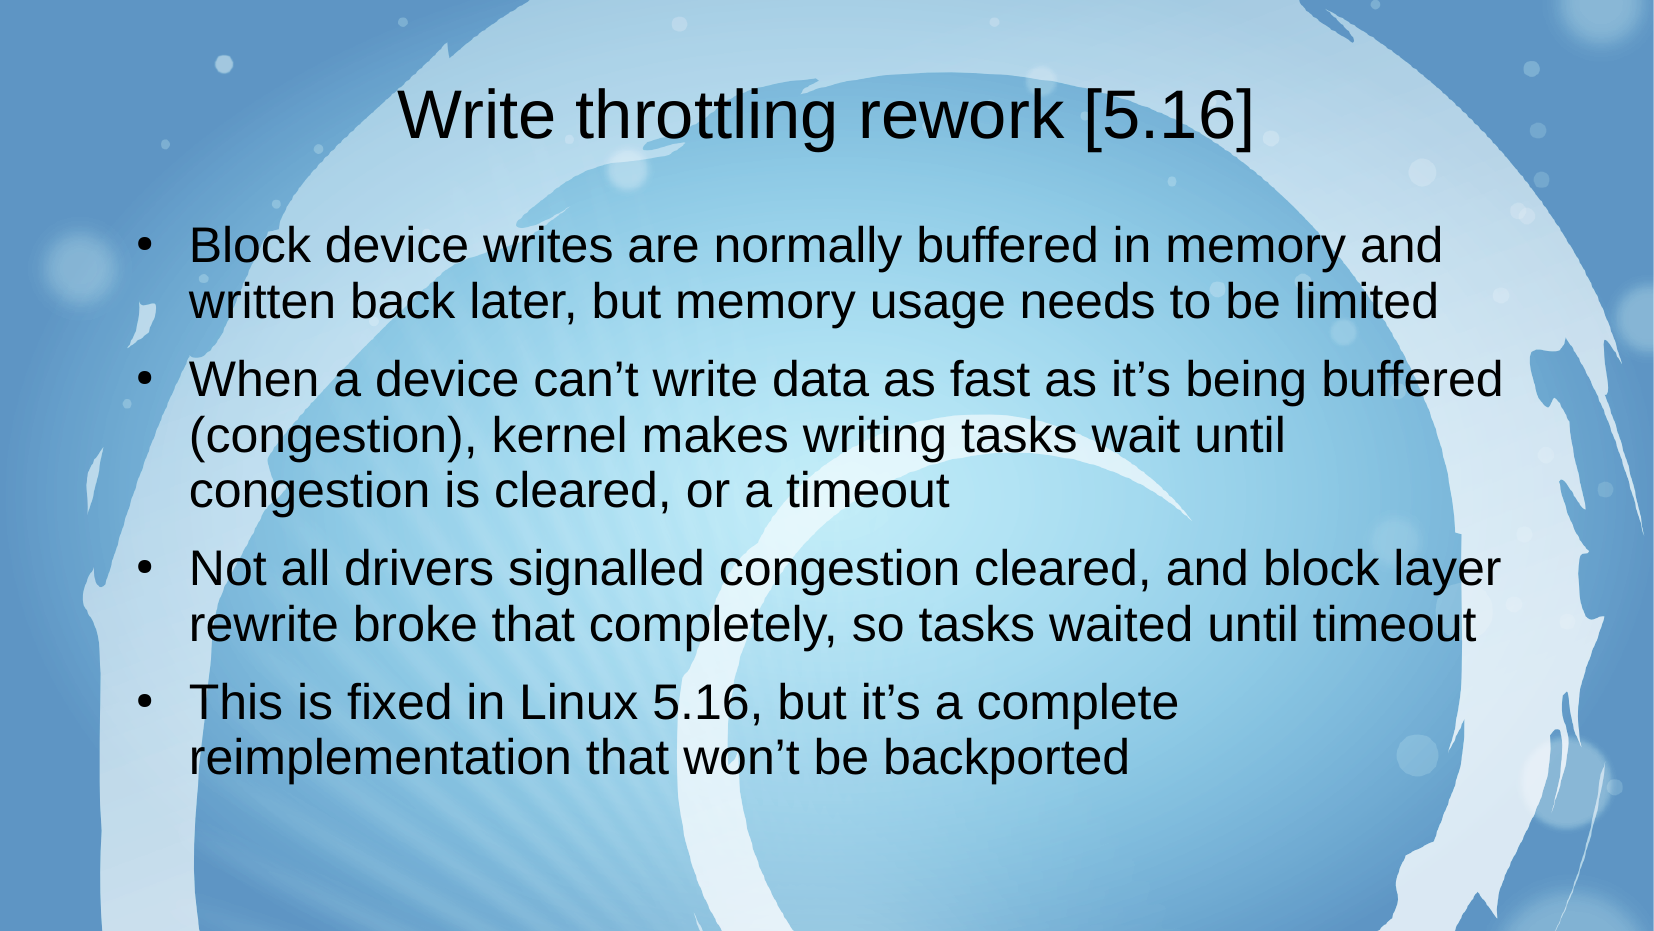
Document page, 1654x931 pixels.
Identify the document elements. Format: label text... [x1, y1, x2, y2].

picture [0, 0, 1654, 931]
title Write throttling rework [5.16] [118, 37, 1536, 193]
list Block device writes are normally buffered in memory and written back later, but memory usage needs to be limited When a device can’t write data as fast as it’s being buffered (congestion), kernel makes writing tasks wait until congestion is cleared, or a timeout Not all drivers signalled congestion cleared, and block layer rewrite broke that completely, so tasks waited until timeout This is fixed in Linux 5.16, but it’s a complete reimplementation that won’t be backported [118, 217, 1536, 832]
